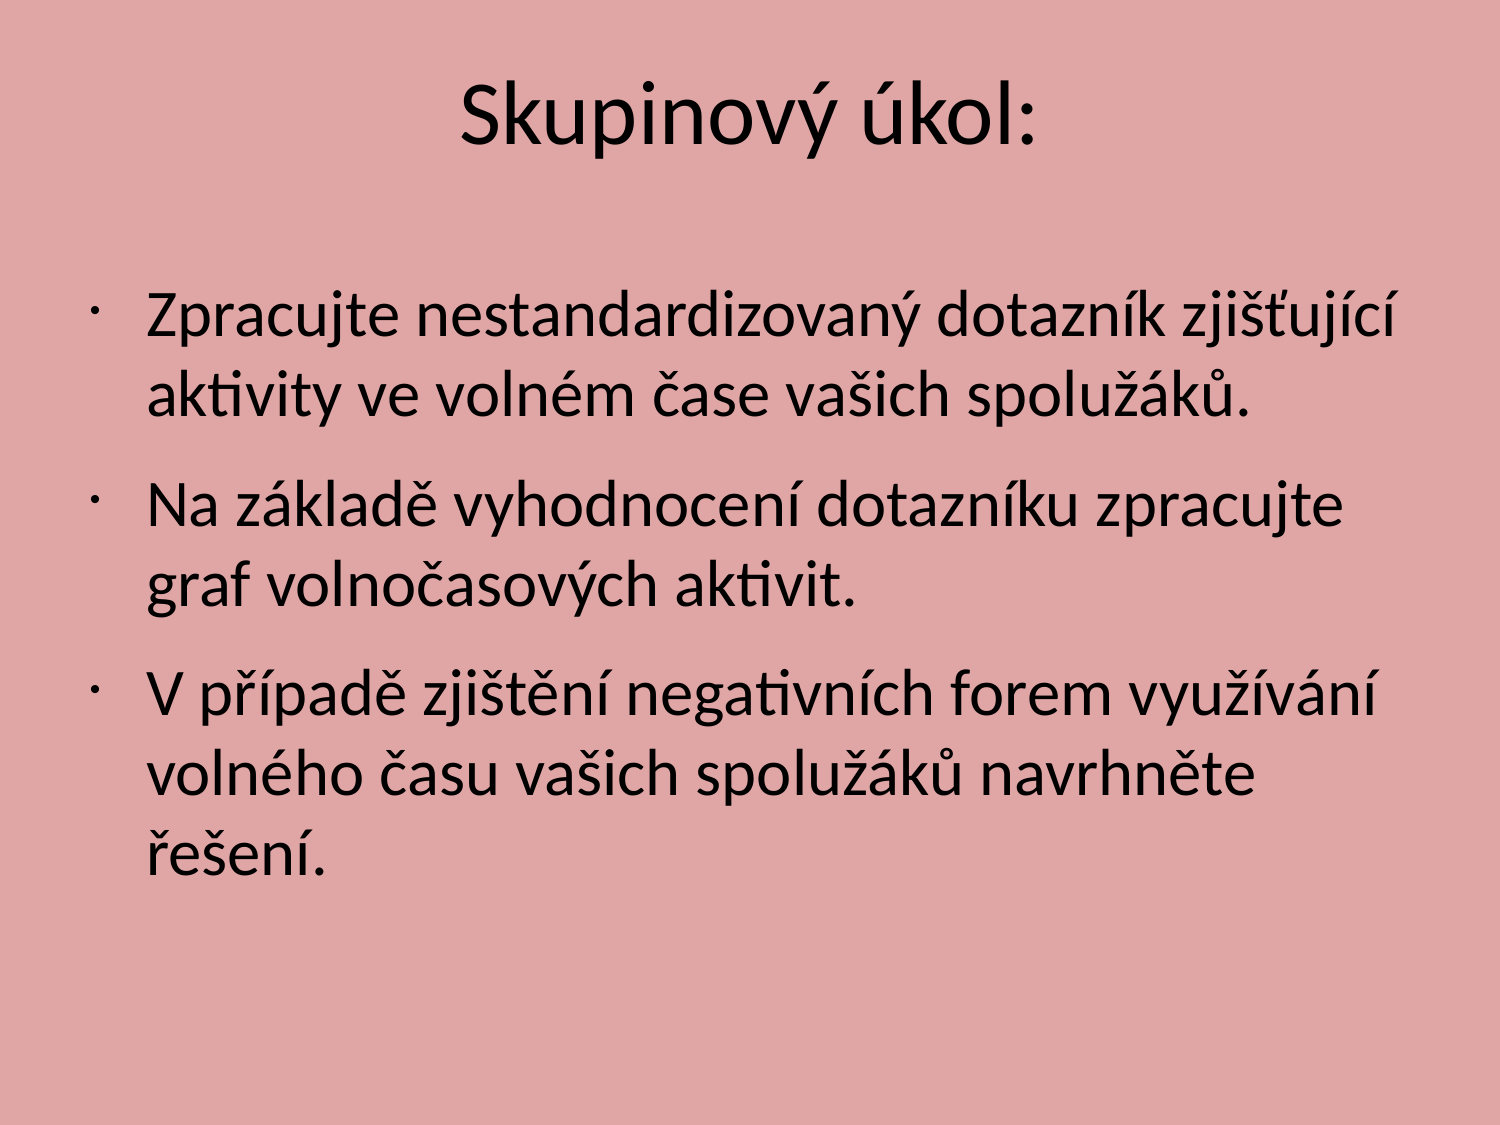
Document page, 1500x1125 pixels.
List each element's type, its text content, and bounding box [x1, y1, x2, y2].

list Zpracujte nestandardizovaný dotazník zjišťující aktivity ve volném čase vašich spolužáků. Na základě vyhodnocení dotazníku zpracujte graf volnočasových aktivit. V případě zjištění negativních forem využívání volného času vašich spolužáků navrhněte řešení. [75, 262, 1425, 1005]
title Skupinový úkol: [75, 45, 1425, 233]
